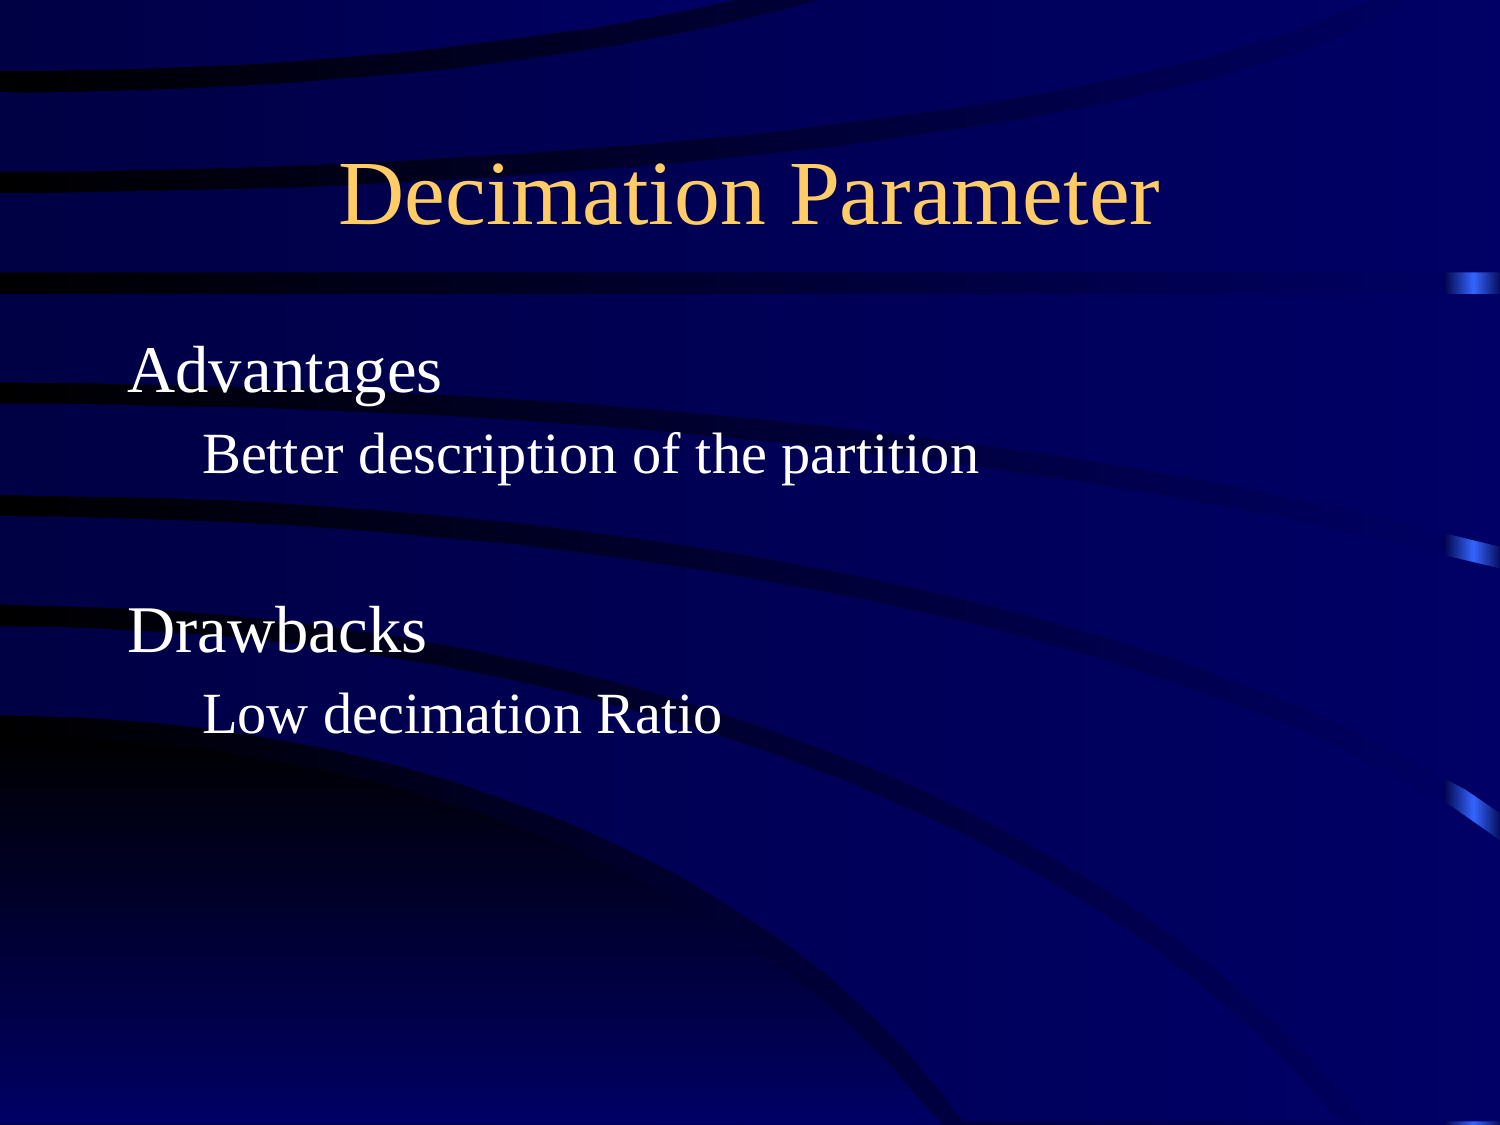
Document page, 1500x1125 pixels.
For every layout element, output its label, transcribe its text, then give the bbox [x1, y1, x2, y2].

title Decimation Parameter [112, 99, 1388, 288]
list Advantages Better description of the partition Drawbacks Low decimation Ratio [112, 324, 1388, 1001]
